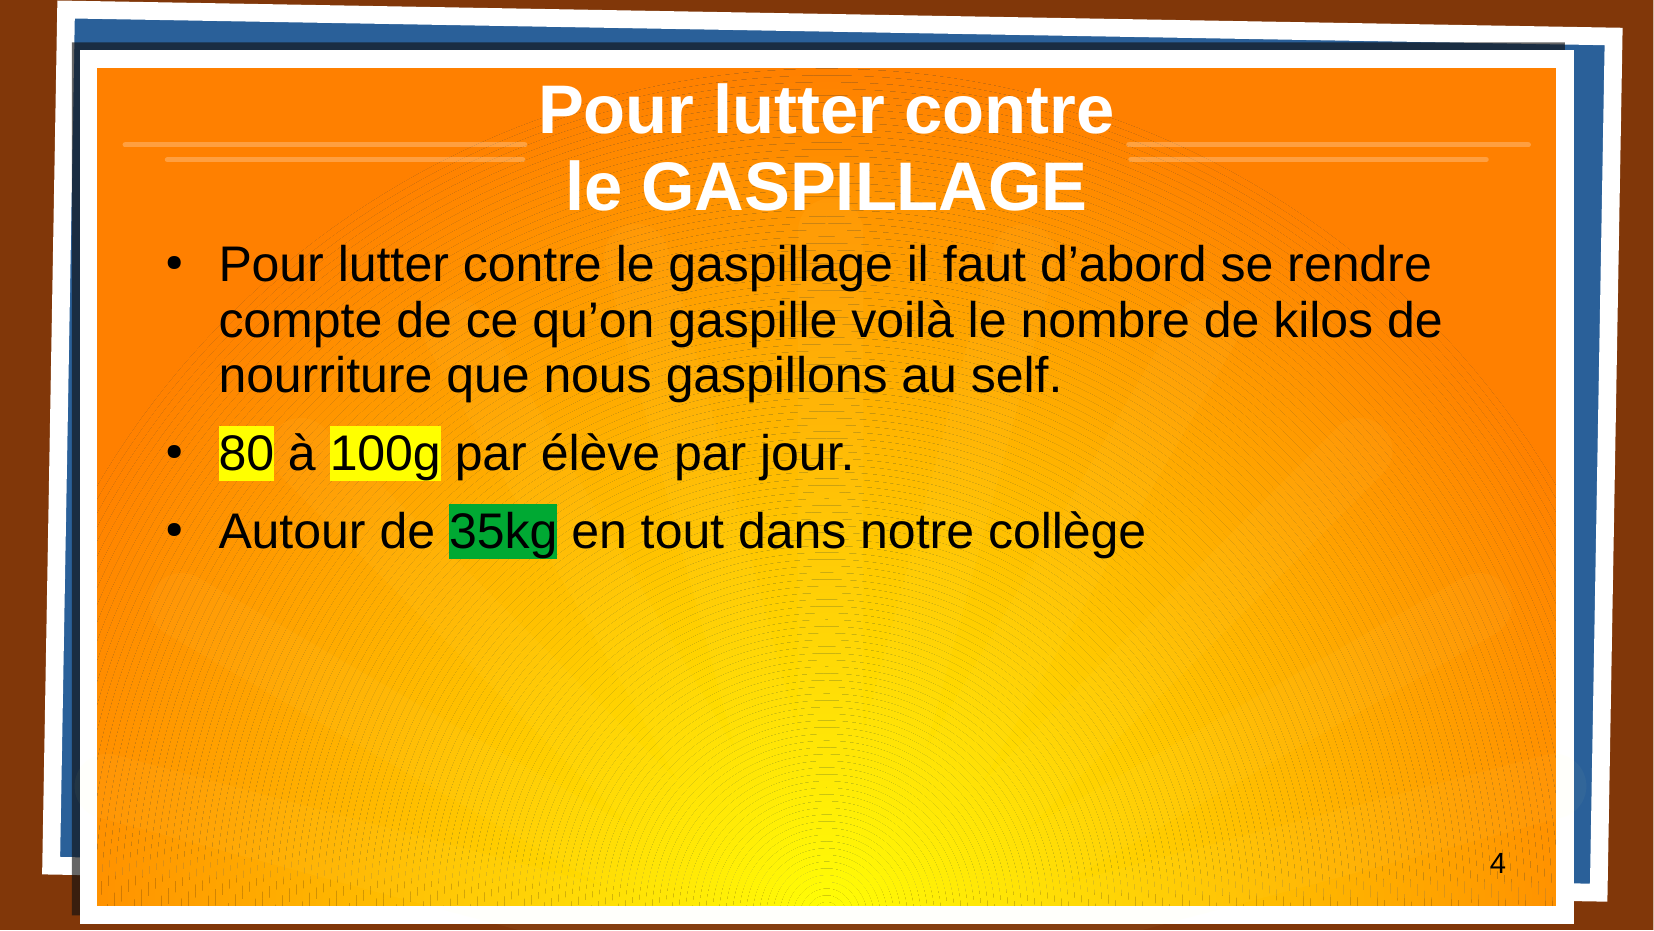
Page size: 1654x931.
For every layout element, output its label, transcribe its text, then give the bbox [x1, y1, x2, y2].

title Pour lutter contre le GASPILLAGE [531, 70, 1123, 225]
list Pour lutter contre le gaspillage il faut d’abord se rendre compte de ce qu’on gaspille voilà le nombre de kilos de nourriture que nous gaspillons au self. 80 à 100g par élève par jour. Autour de 35kg en tout dans notre collège [147, 236, 1506, 827]
